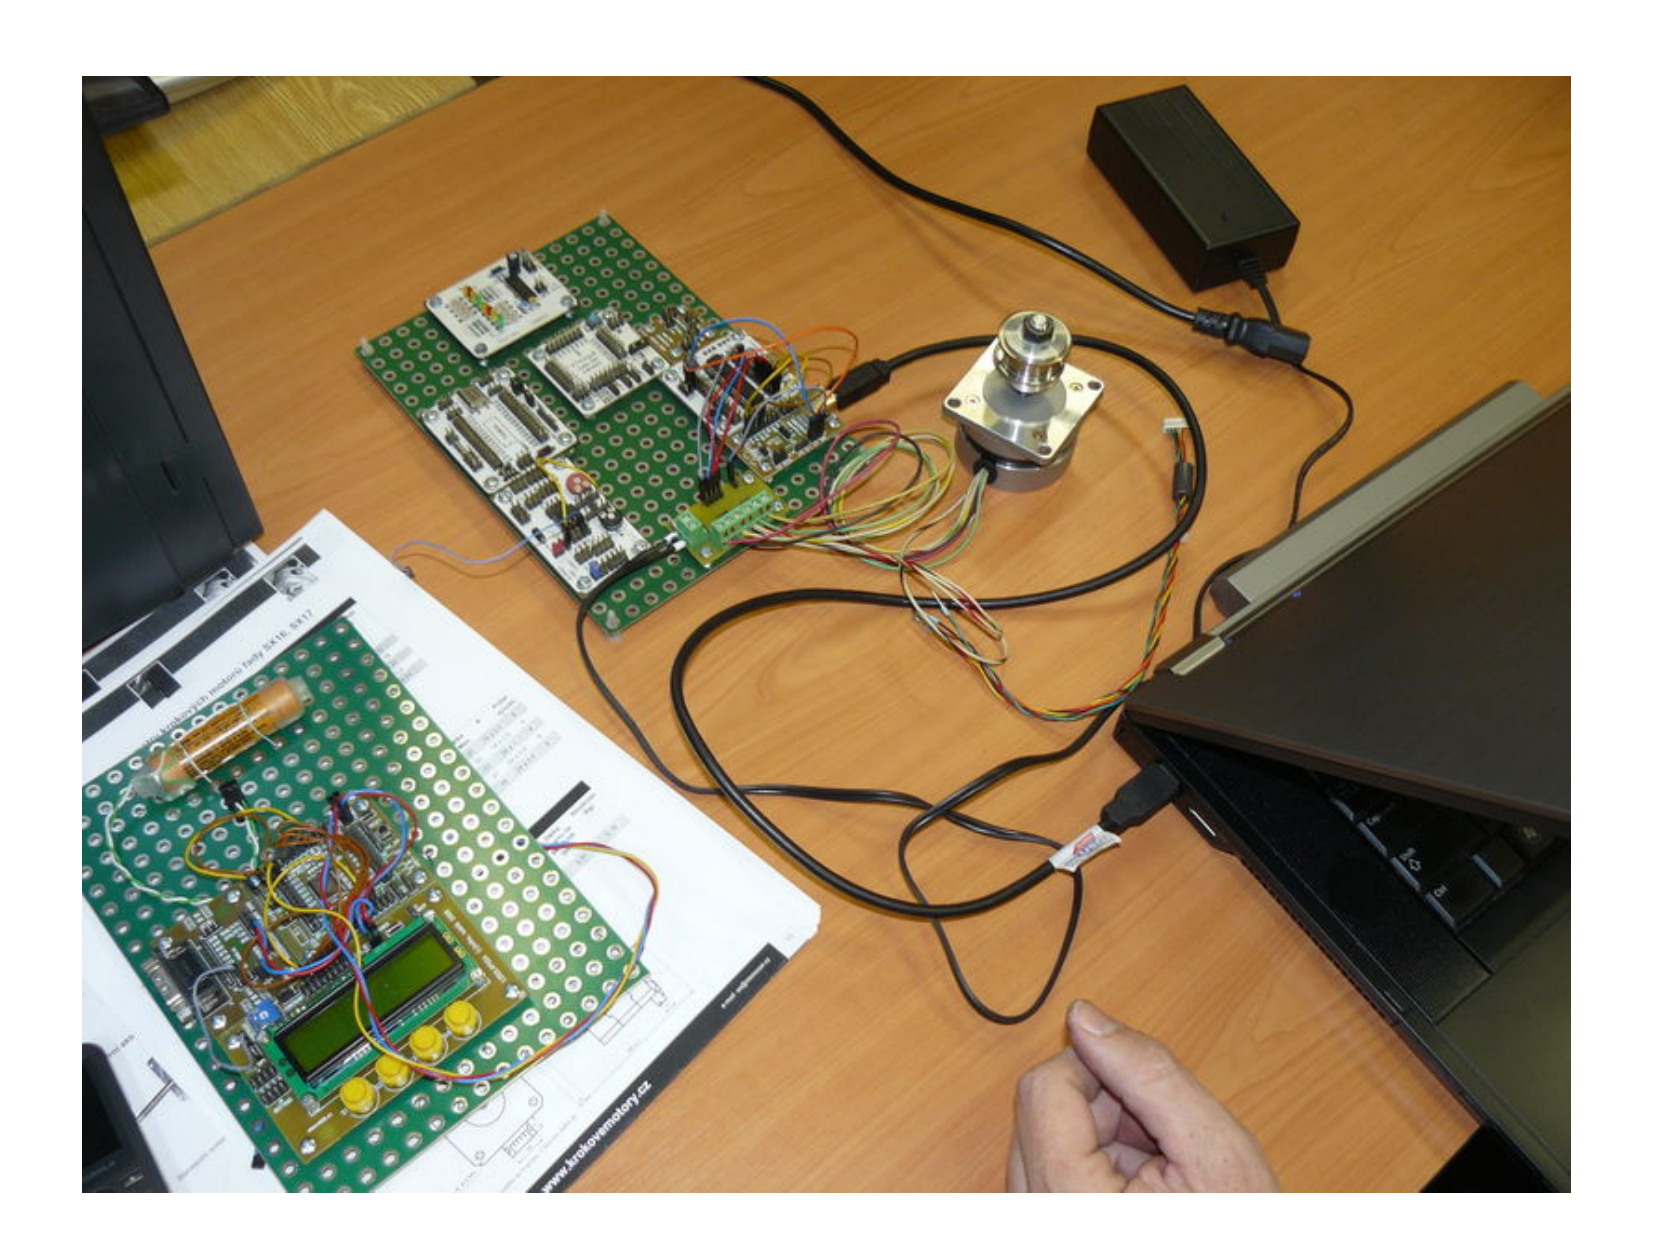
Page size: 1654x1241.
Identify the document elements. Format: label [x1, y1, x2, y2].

picture [82, 76, 1571, 1193]
